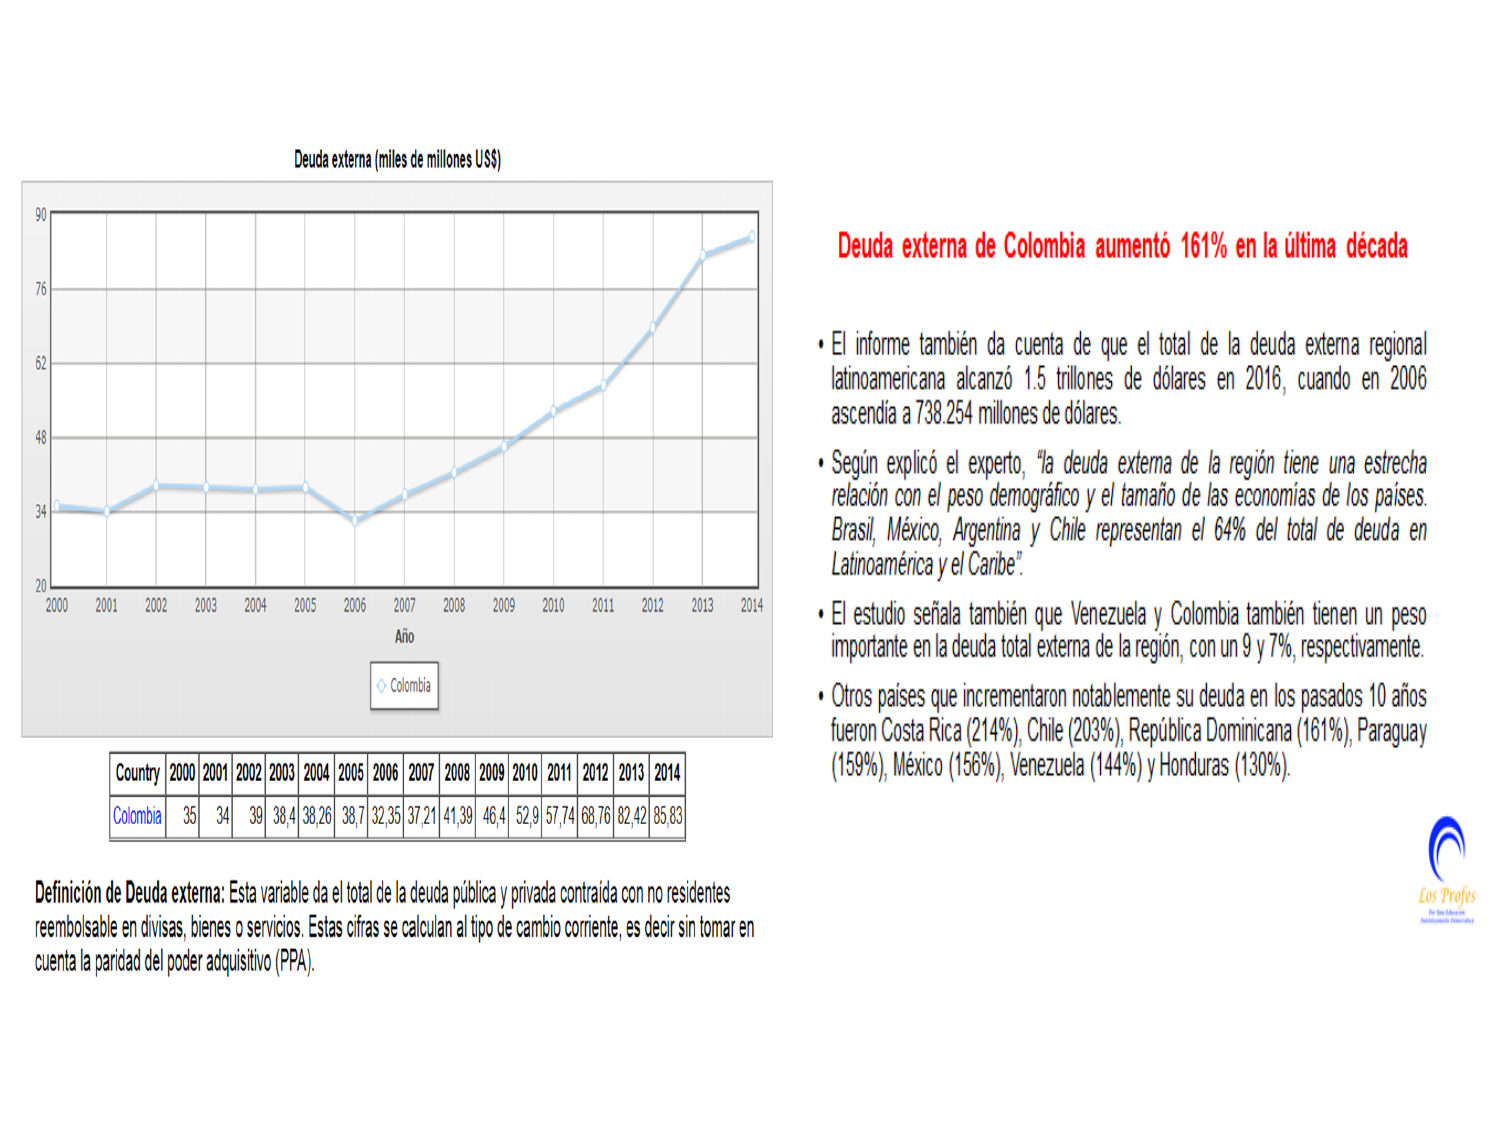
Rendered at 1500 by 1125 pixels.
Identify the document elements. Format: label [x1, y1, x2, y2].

picture [17, 121, 1480, 1024]
